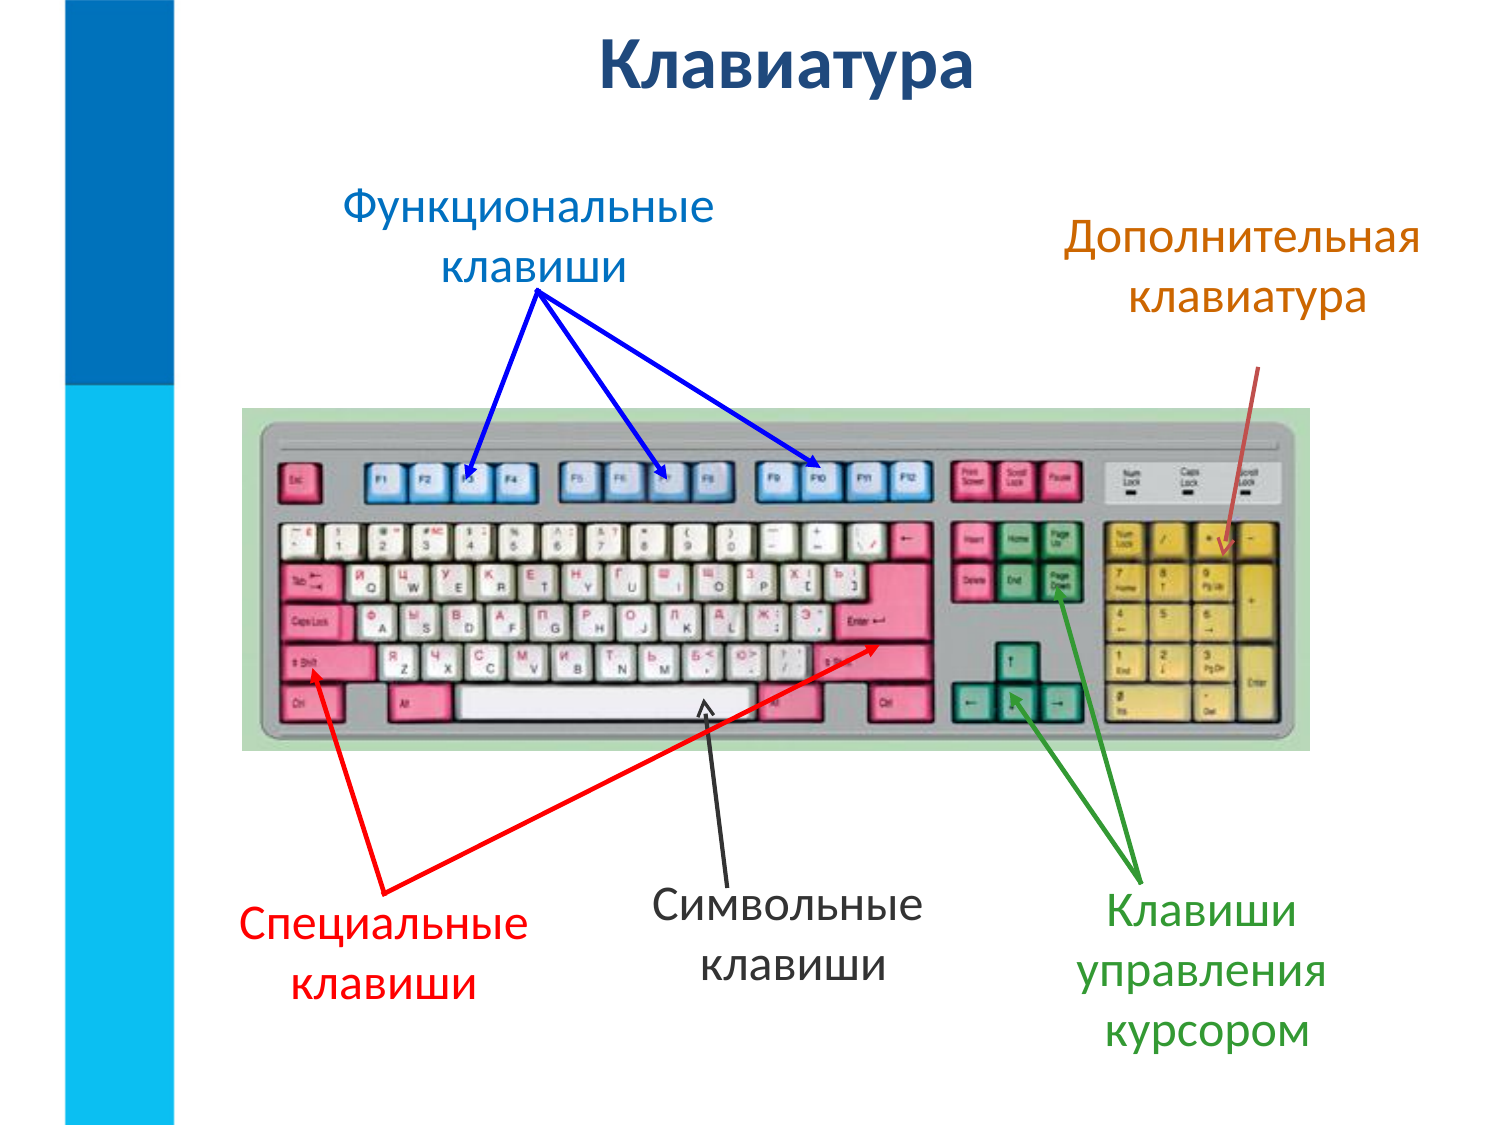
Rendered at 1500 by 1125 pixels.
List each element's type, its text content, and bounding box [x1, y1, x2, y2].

text_box Дополнительная клавиатура [1048, 194, 1448, 331]
text_box Символьные клавиши [637, 862, 939, 999]
text_box Клавиатура [171, 0, 1425, 104]
text_box Специальные клавиши [189, 881, 579, 1017]
text_box Функциональные клавиши [327, 165, 730, 301]
text_box Клавиши управления курсором [992, 868, 1412, 1064]
picture [0, 0, 1500, 1125]
